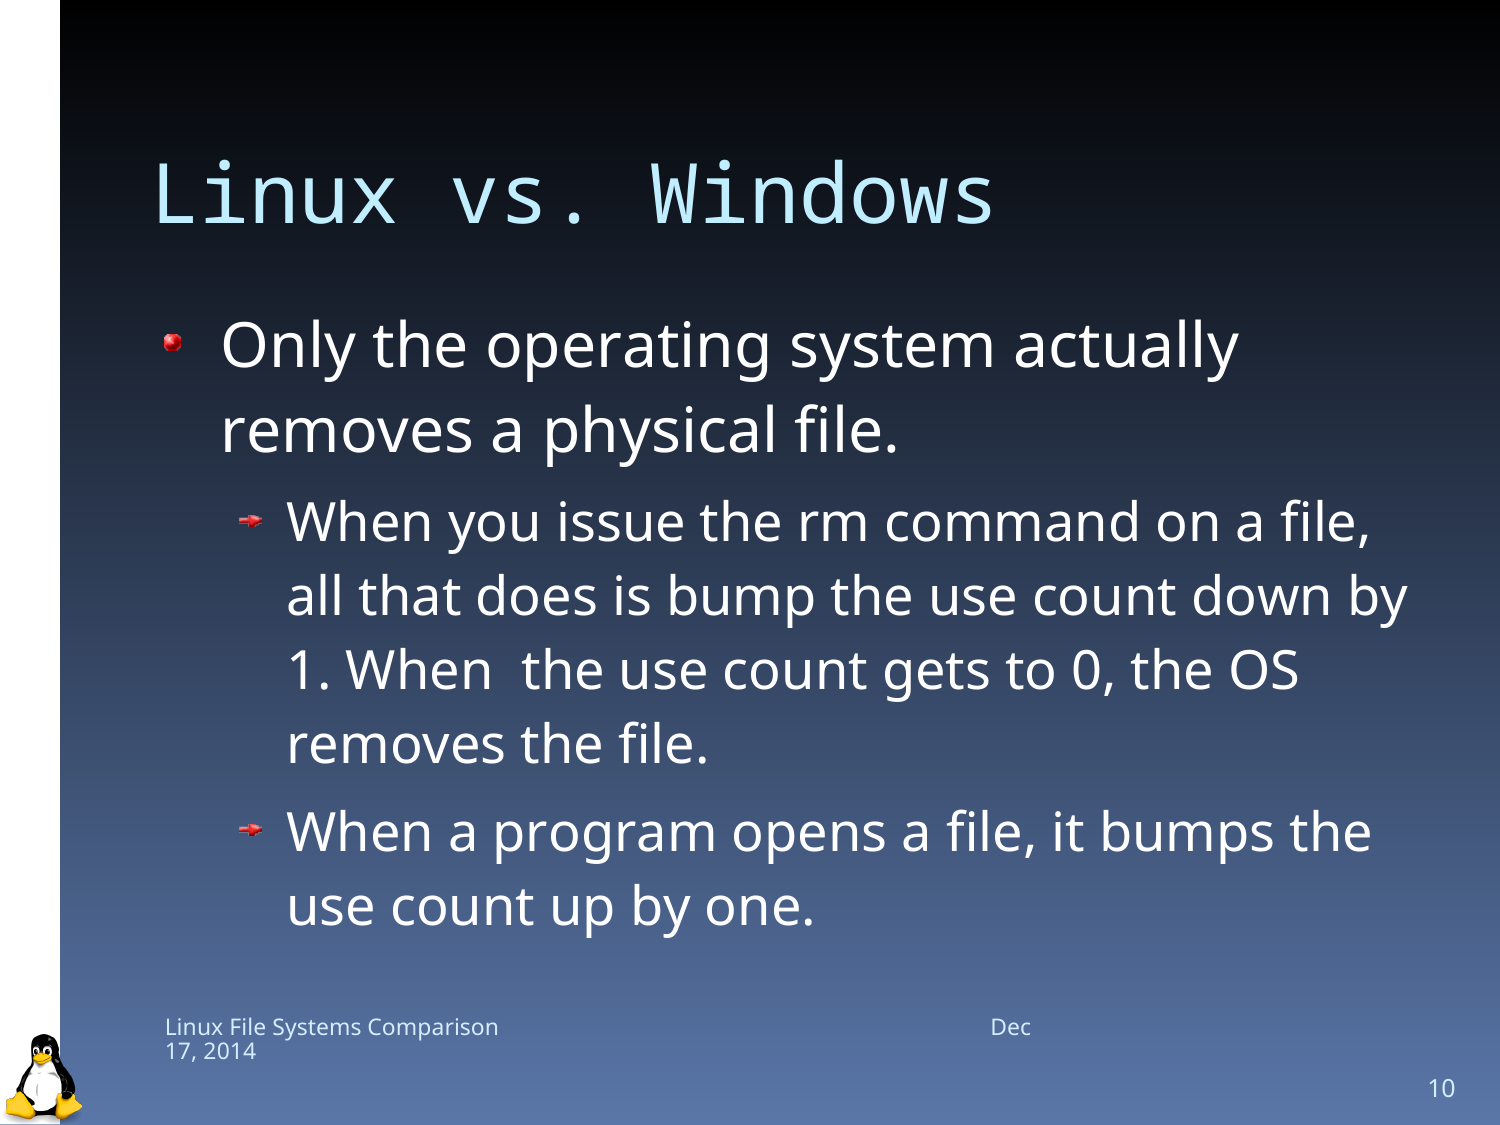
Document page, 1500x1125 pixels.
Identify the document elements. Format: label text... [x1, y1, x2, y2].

title Linux vs. Windows [149, 84, 1425, 292]
picture [0, 1034, 82, 1125]
list Only the operating system actually removes a physical file. When you issue the rm command on a file, all that does is bump the use count down by 1. When the use count gets to 0, the OS removes the file. When a program opens a file, it bumps the use count up by one. [149, 292, 1425, 961]
